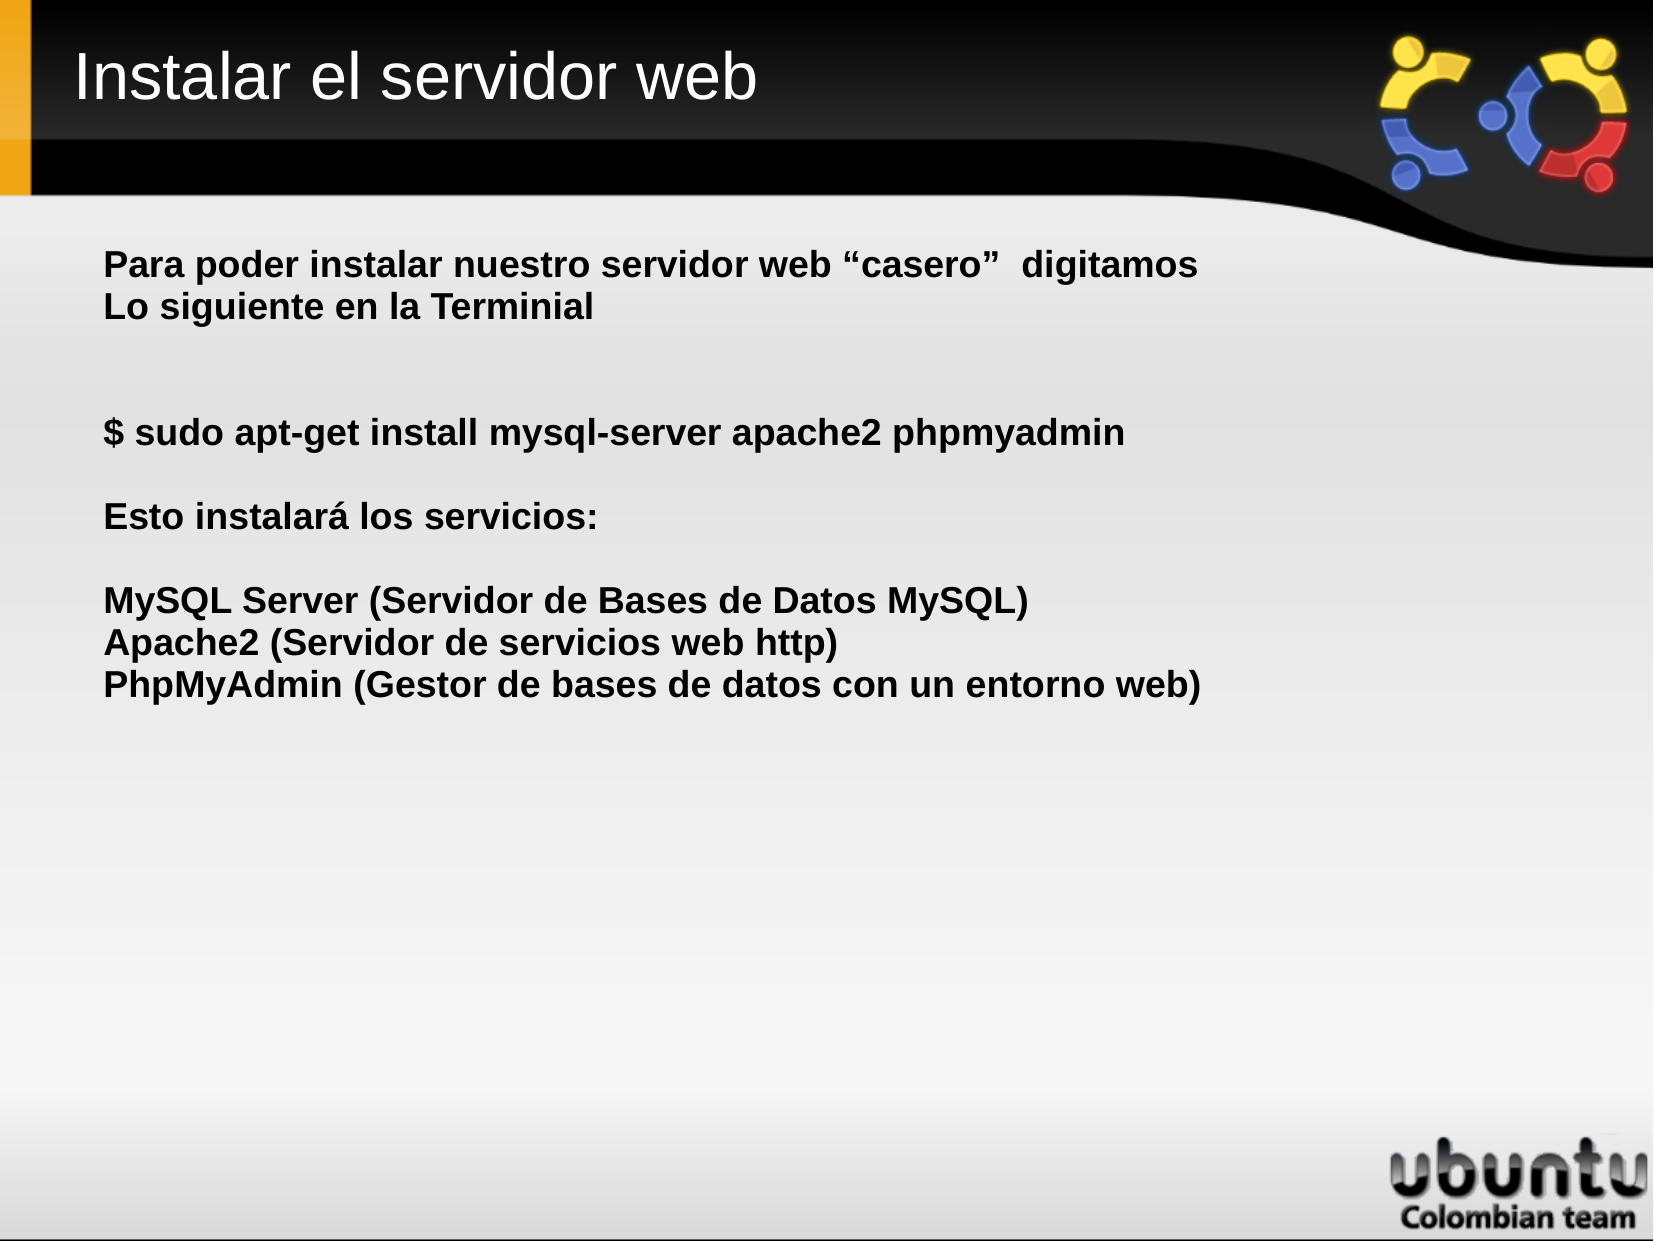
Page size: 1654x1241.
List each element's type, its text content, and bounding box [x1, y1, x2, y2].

picture [0, 0, 1654, 1241]
text_box Para poder instalar nuestro servidor web “casero” digitamos Lo siguiente en la Terminial $ sudo apt-get install mysql-server apache2 phpmyadmin Esto instalará los servicios: MySQL Server (Servidor de Bases de Datos MySQL) Apache2 (Servidor de servicios web http) PhpMyAdmin (Gestor de bases de datos con un entorno web) [88, 236, 1447, 713]
text_box Instalar el servidor web [59, 31, 1300, 122]
